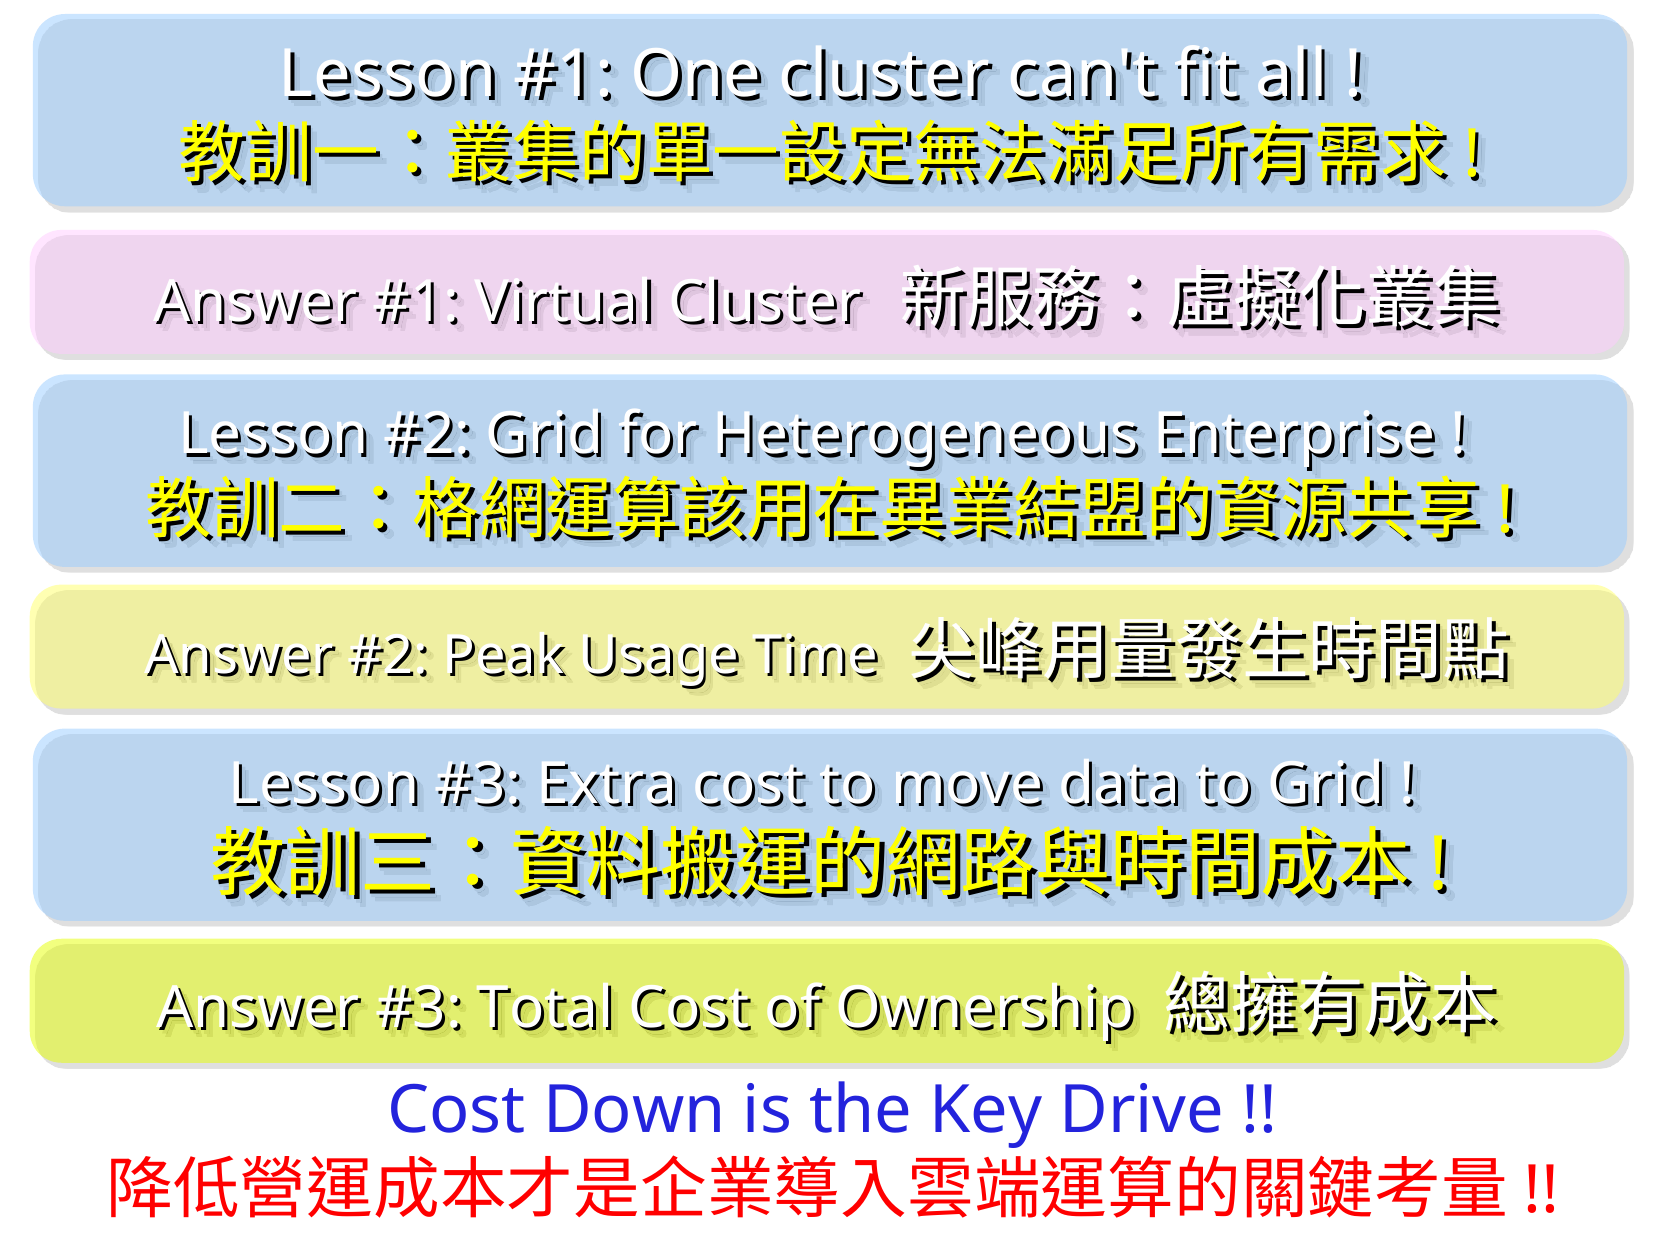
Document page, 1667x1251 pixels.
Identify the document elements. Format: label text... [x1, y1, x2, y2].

text_box Cost Down is the Key Drive !! 降低營運成本才是企業導入雲端運算的關鍵考量!! [0, 1058, 1667, 1244]
text_box Lesson #3: Extra cost to move data to Grid ! 教訓三：資料搬運的網路與時間成本! [32, 728, 1628, 921]
text_box Lesson #1: One cluster can't fit all ! 教訓一：叢集的單一設定無法滿足所有需求! [32, 13, 1628, 207]
text_box Lesson #2: Grid for Heterogeneous Enterprise ! 教訓二：格網運算該用在異業結盟的資源共享! [32, 374, 1628, 567]
text_box Answer #2: Peak Usage Time 尖峰用量發生時間點 [29, 584, 1625, 709]
text_box Answer #3: Total Cost of Ownership 總擁有成本 [29, 938, 1625, 1058]
text_box Answer #1: Virtual Cluster 新服務：虛擬化叢集 [29, 229, 1625, 354]
